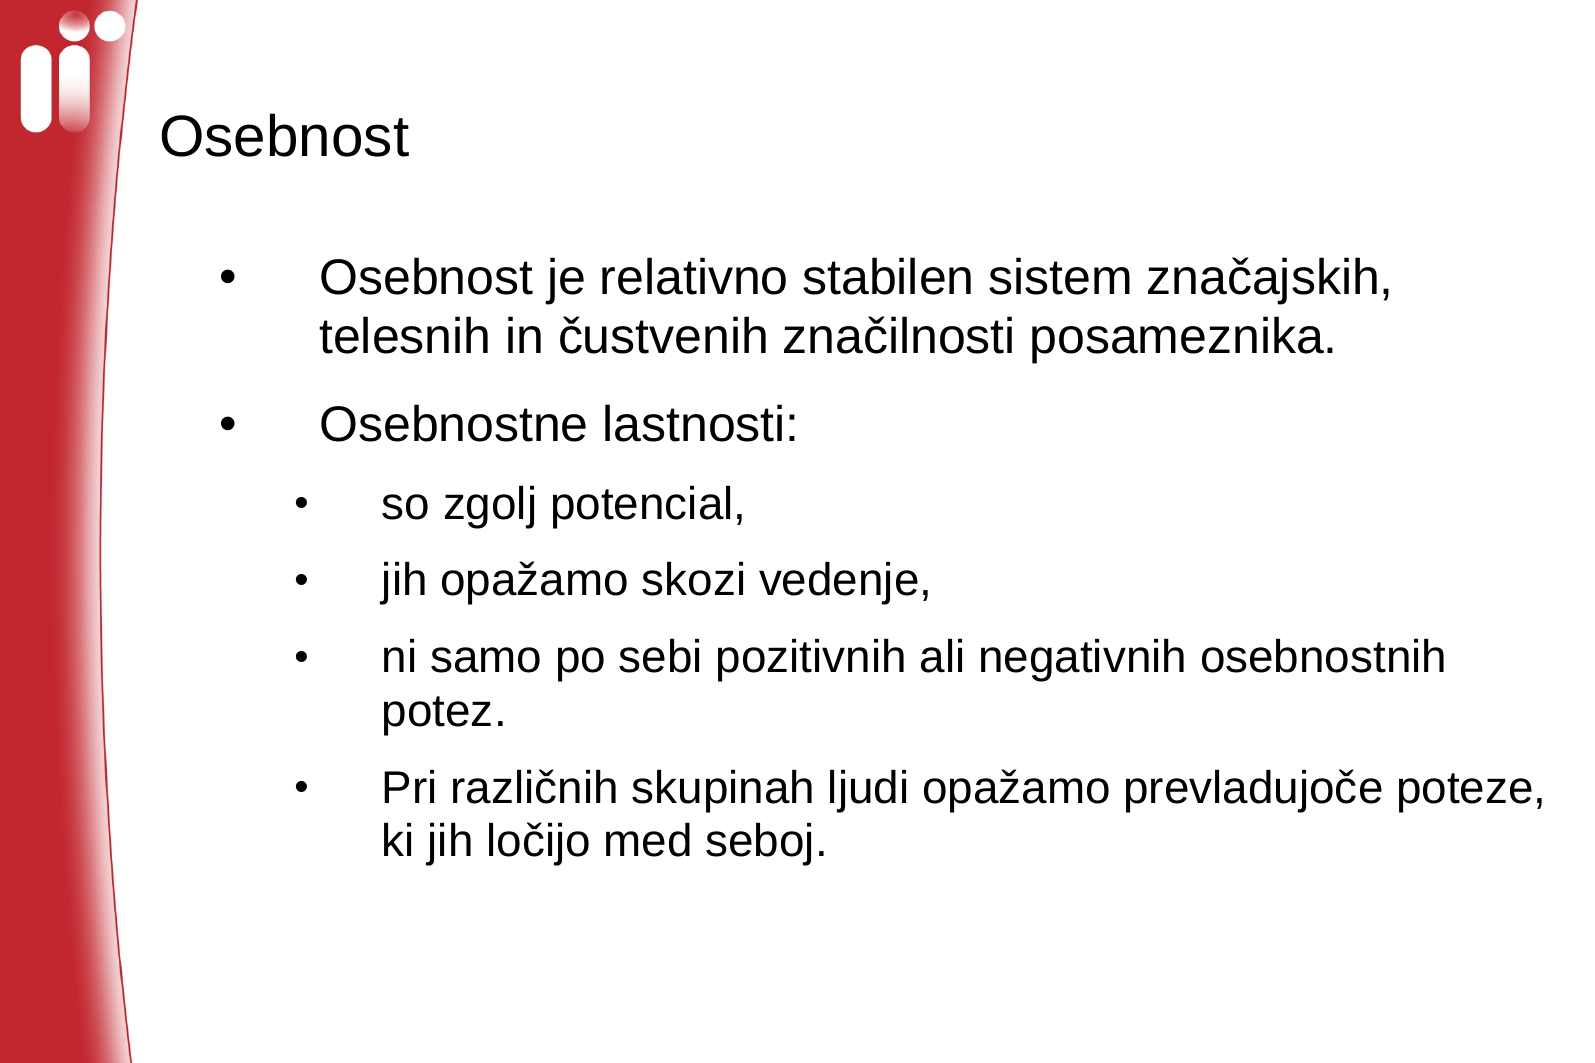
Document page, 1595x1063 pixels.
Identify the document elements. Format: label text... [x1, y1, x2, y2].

title Osebnost [159, 23, 1515, 248]
list Osebnost je relativno stabilen sistem značajskih, telesnih in čustvenih značilnosti posameznika. Osebnostne lastnosti: so zgolj potencial, jih opažamo skozi vedenje, ni samo po sebi pozitivnih ali negativnih osebnostnih potez. Pri različnih skupinah ljudi opažamo prevladujoče poteze, ki jih ločijo med seboj. [219, 247, 1565, 1063]
picture [0, 0, 1414, 1063]
